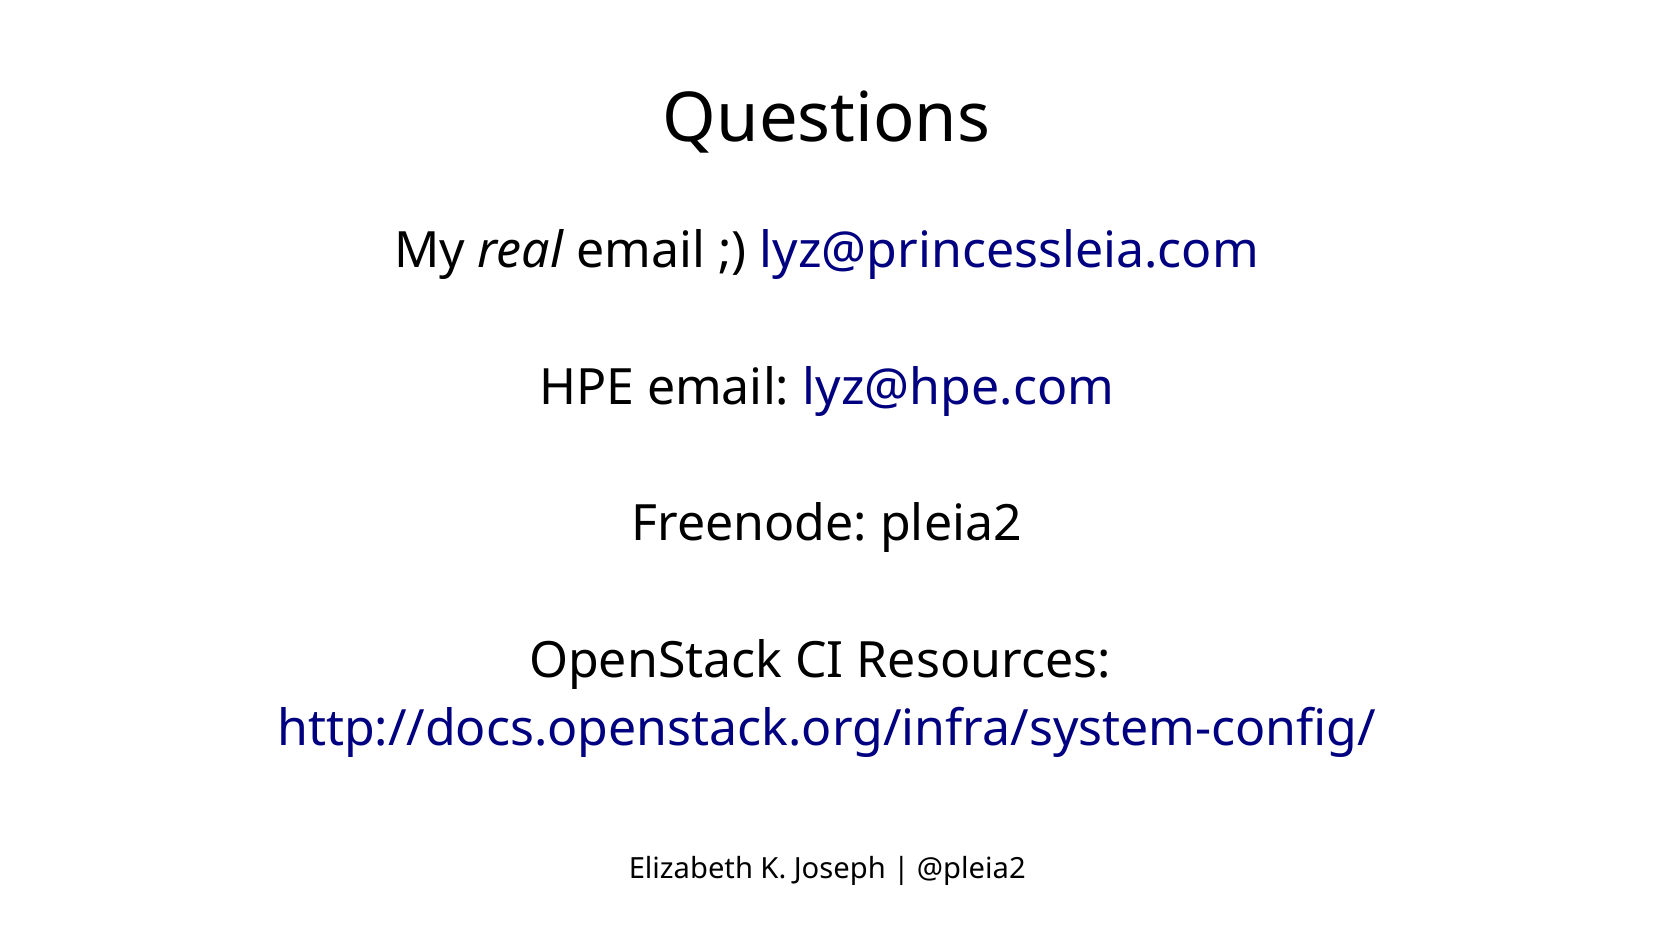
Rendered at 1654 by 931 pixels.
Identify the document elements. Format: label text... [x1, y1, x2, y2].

subtitle My real email ;) lyz@princessleia.com HPE email: lyz@hpe.com Freenode: pleia2 OpenStack CI Resources: http://docs.openstack.org/infra/system-config/ [82, 217, 1571, 758]
title Questions [82, 37, 1571, 193]
